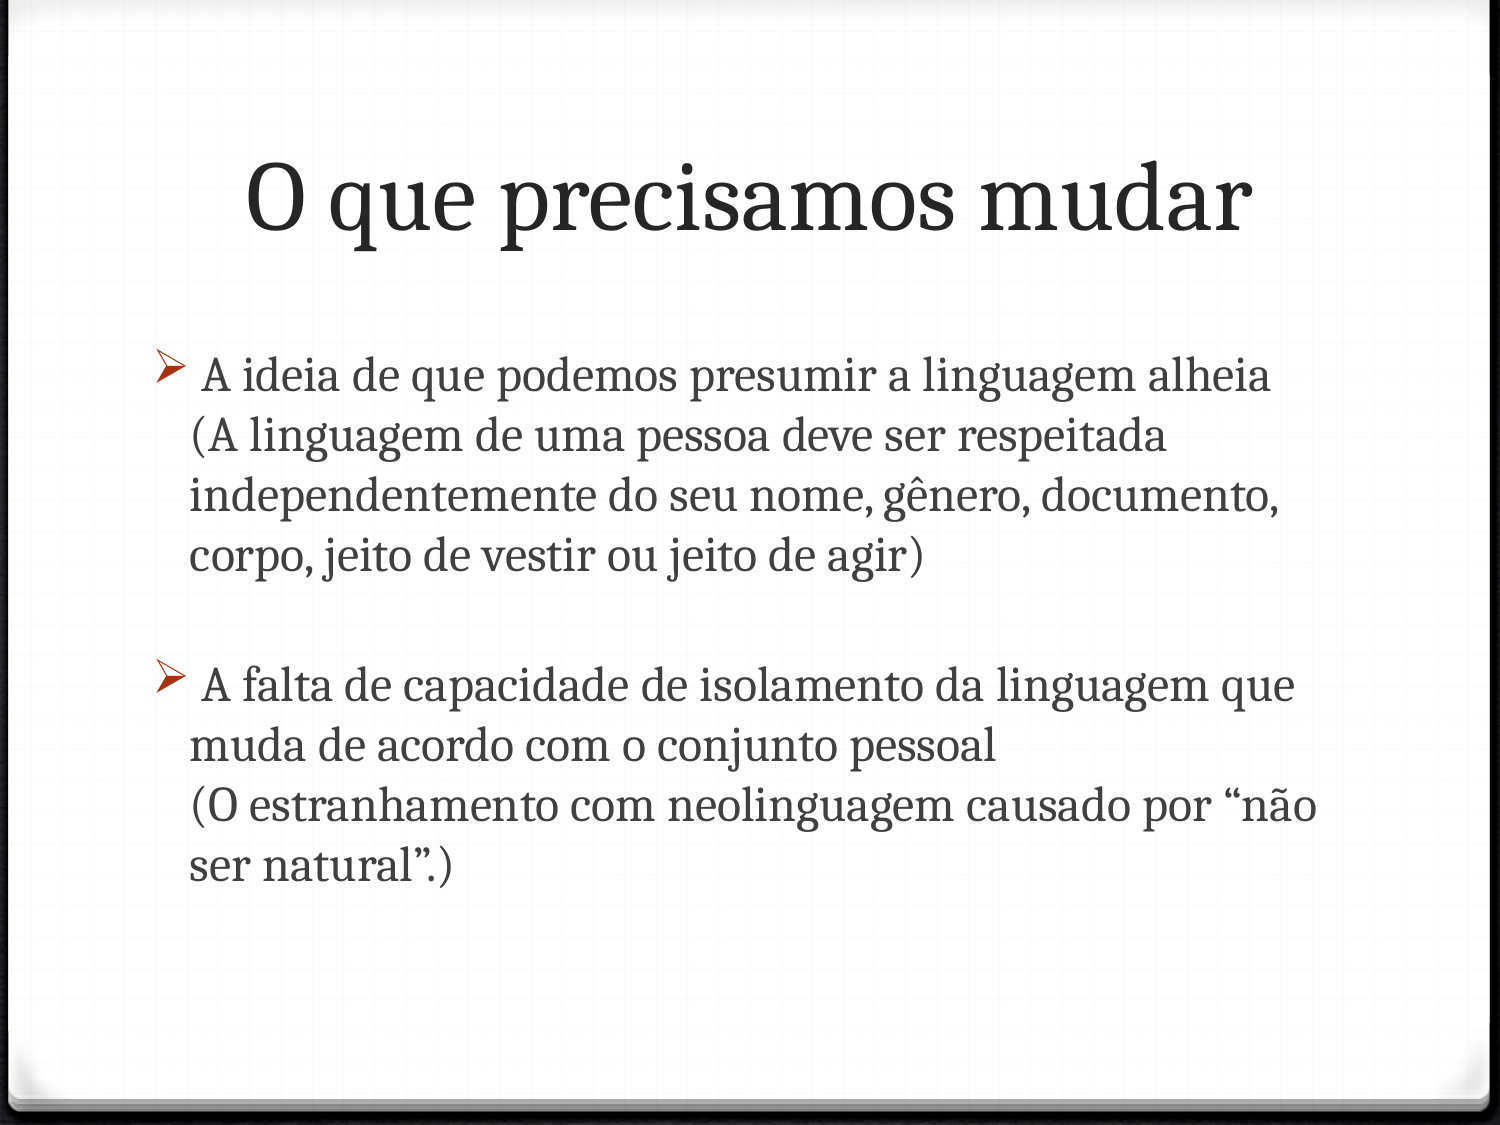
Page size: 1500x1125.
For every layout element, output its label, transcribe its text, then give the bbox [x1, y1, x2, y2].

picture [0, 0, 1500, 1125]
title O que precisamos mudar [90, 71, 1410, 309]
list A ideia de que podemos presumir a linguagem alheia (A linguagem de uma pessoa deve ser respeitada independentemente do seu nome, gênero, documento, corpo, jeito de vestir ou jeito de agir) A falta de capacidade de isolamento da linguagem que muda de acordo com o conjunto pessoal (O estranhamento com neolinguagem causado por “não ser natural”.) [137, 334, 1363, 983]
